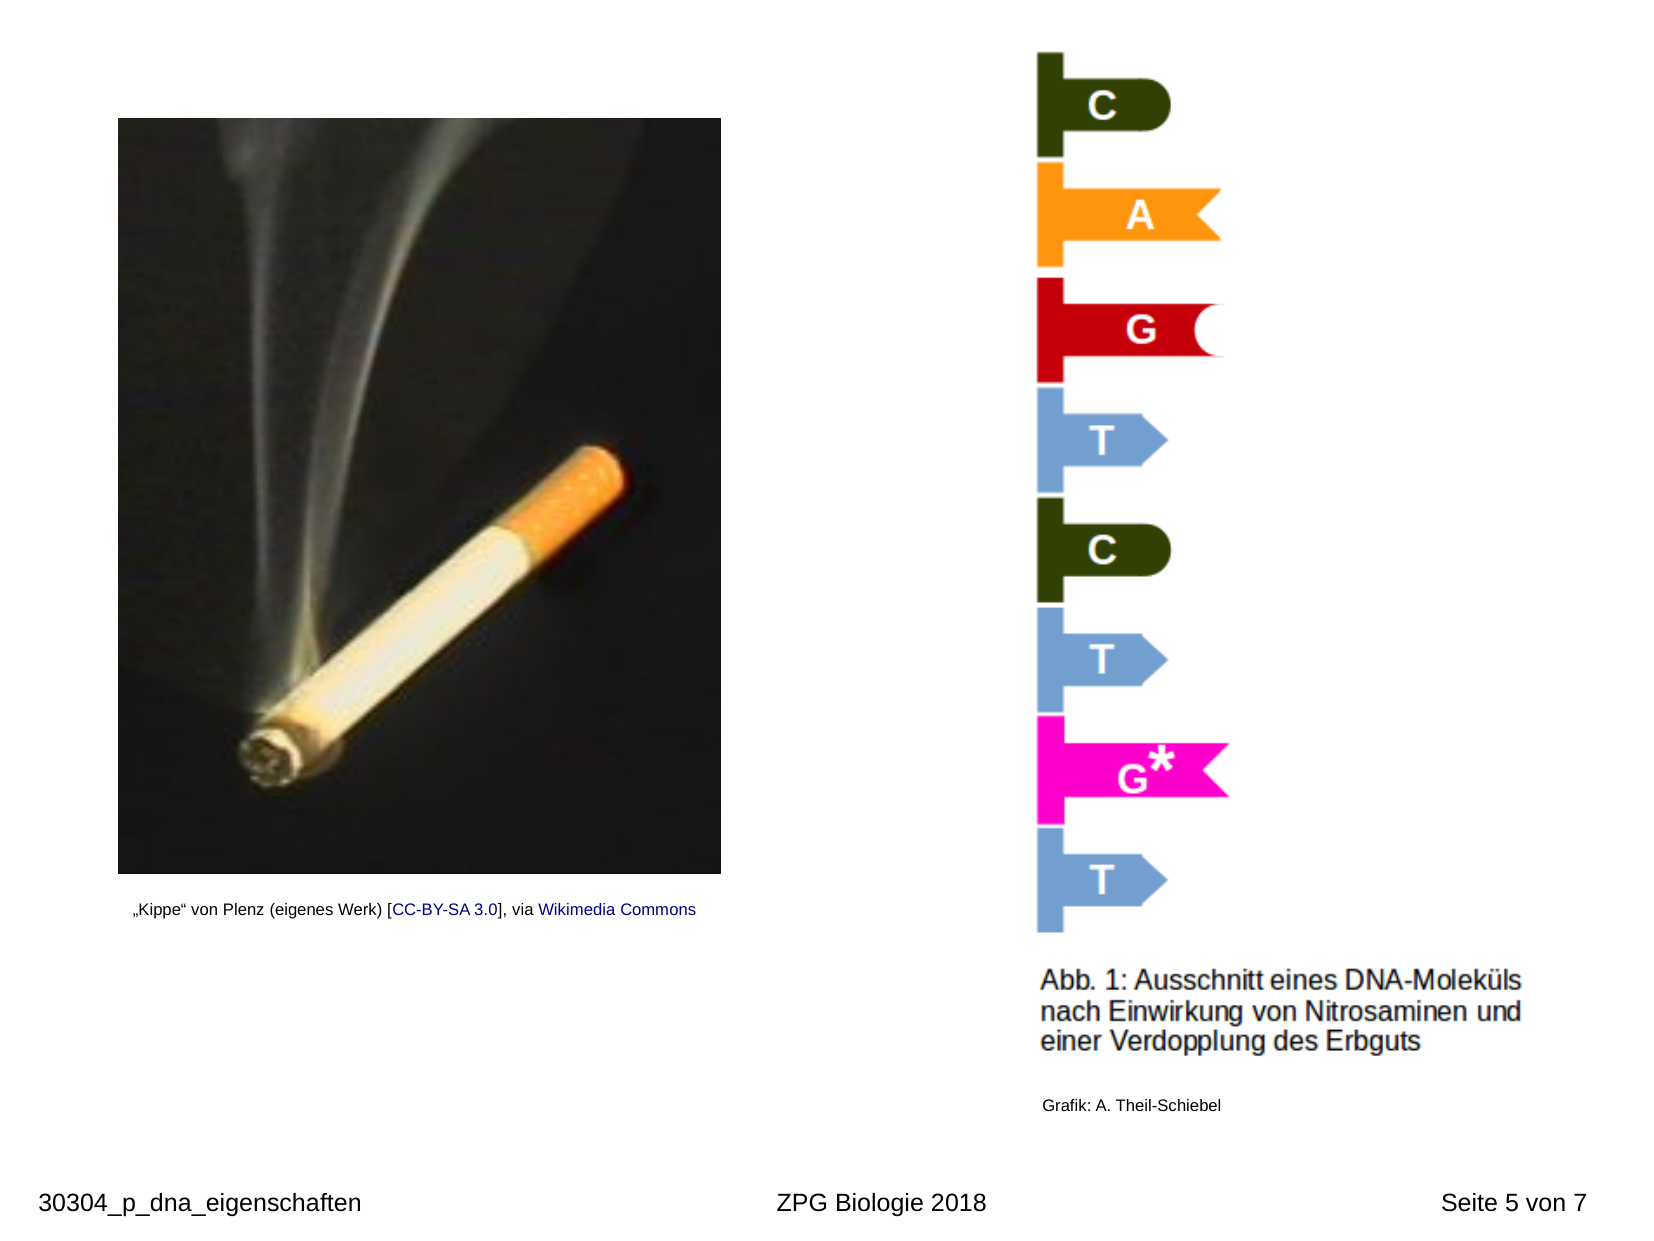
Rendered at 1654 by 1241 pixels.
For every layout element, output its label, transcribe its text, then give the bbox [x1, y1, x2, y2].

picture [1025, 42, 1536, 1063]
picture [118, 118, 721, 875]
text_box Grafik: A. Theil-Schiebel [1027, 1088, 1312, 1123]
text_box „Kippe“ von Plenz (eigenes Werk) [CC-BY-SA 3.0], via Wikimedia Commons [118, 892, 721, 945]
text_box 30304_p_dna_eigenschaften ZPG Biologie 2018 Seite 5 von 7 [23, 1181, 1619, 1224]
